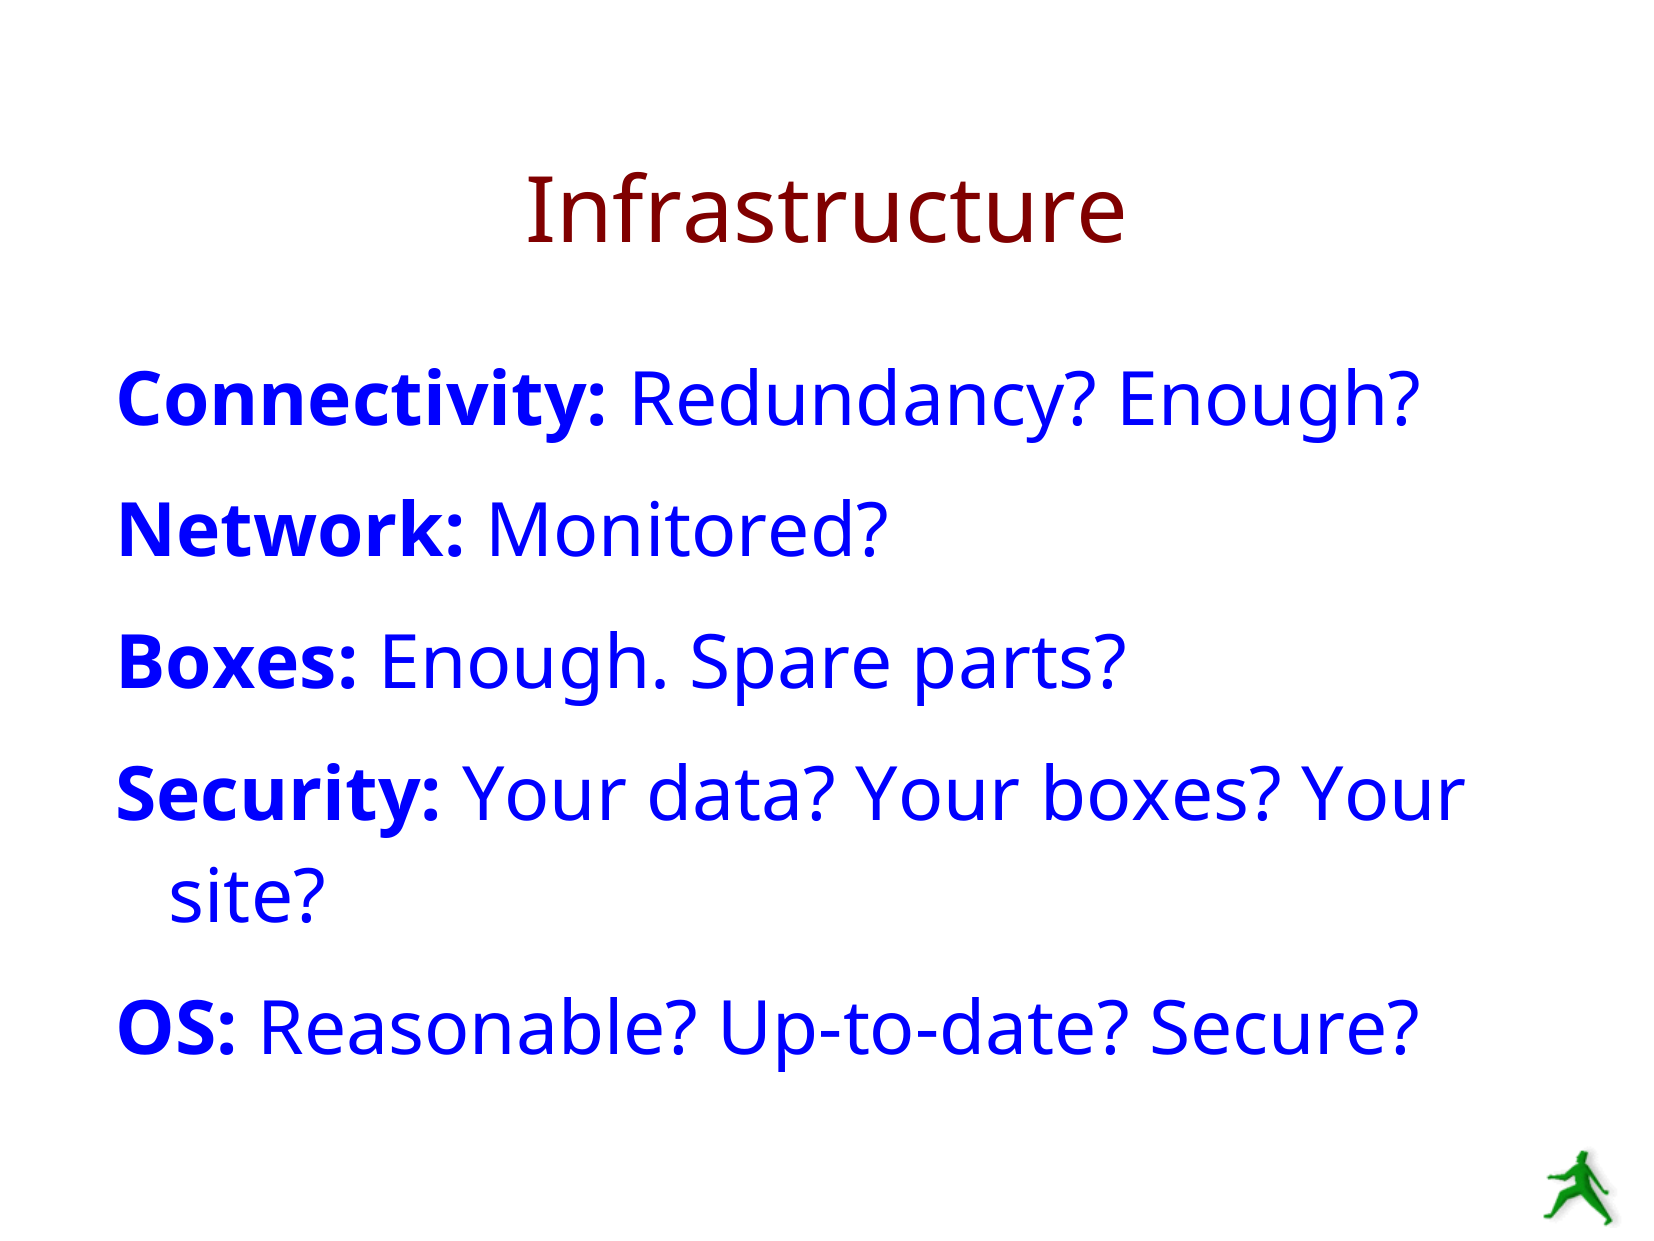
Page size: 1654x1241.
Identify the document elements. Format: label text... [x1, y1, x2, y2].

list Connectivity: Redundancy? Enough? Network: Monitored? Boxes: Enough. Spare parts? Security: Your data? Your boxes? Your site? OS: Reasonable? Up-to-date? Secure? [97, 344, 1569, 1241]
title Infrastructure [121, 102, 1533, 311]
picture [1569, 1135, 1633, 1228]
